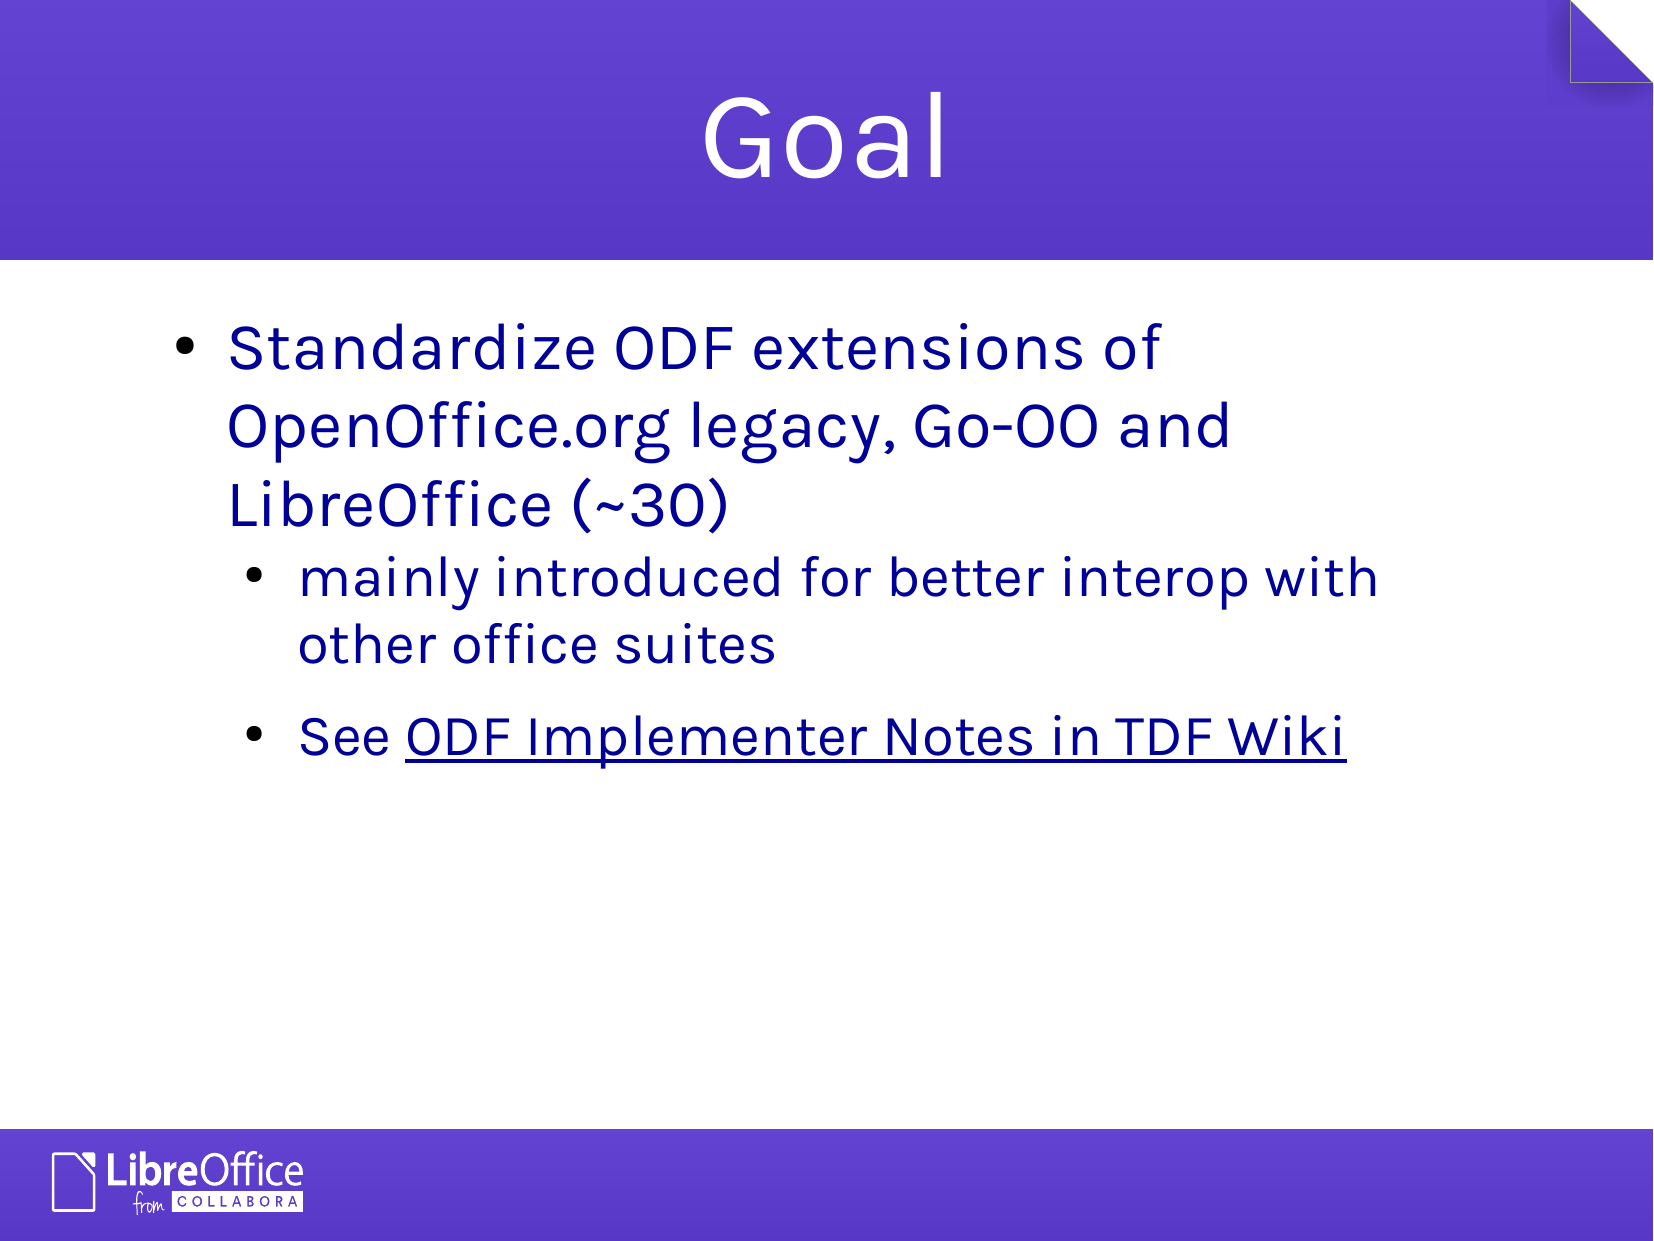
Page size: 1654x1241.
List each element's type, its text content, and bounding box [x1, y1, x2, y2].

list Standardize ODF extensions of OpenOffice.org legacy, Go-OO and LibreOffice (~30) mainly introduced for better interop with other office suites See ODF Implementer Notes in TDF Wiki [155, 308, 1535, 1087]
title Goal [165, 62, 1488, 209]
